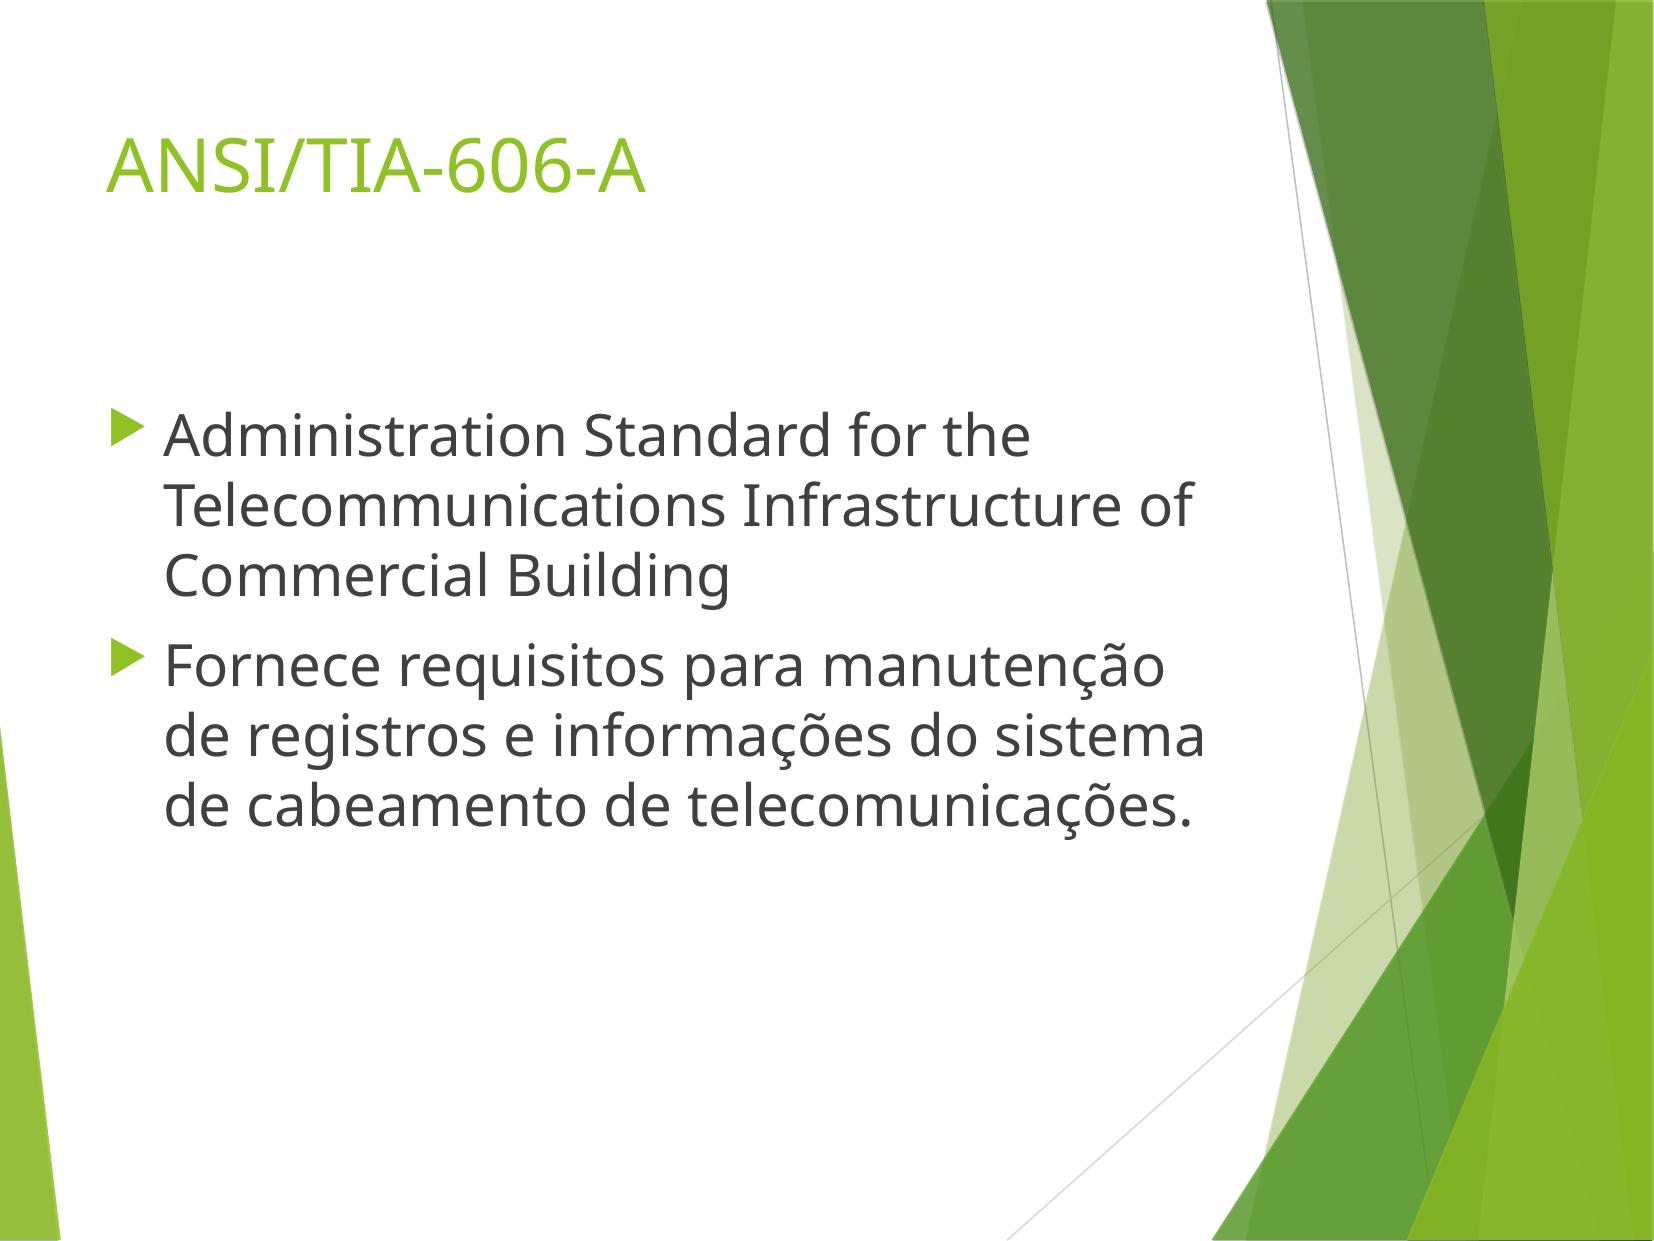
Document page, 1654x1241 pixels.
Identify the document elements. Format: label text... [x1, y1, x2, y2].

title ANSI/TIA-606-A [91, 110, 1258, 349]
list Administration Standard for the Telecommunications Infrastructure of Commercial Building Fornece requisitos para manutenção de registros e informações do sistema de cabeamento de telecomunicações. [91, 390, 1258, 1093]
